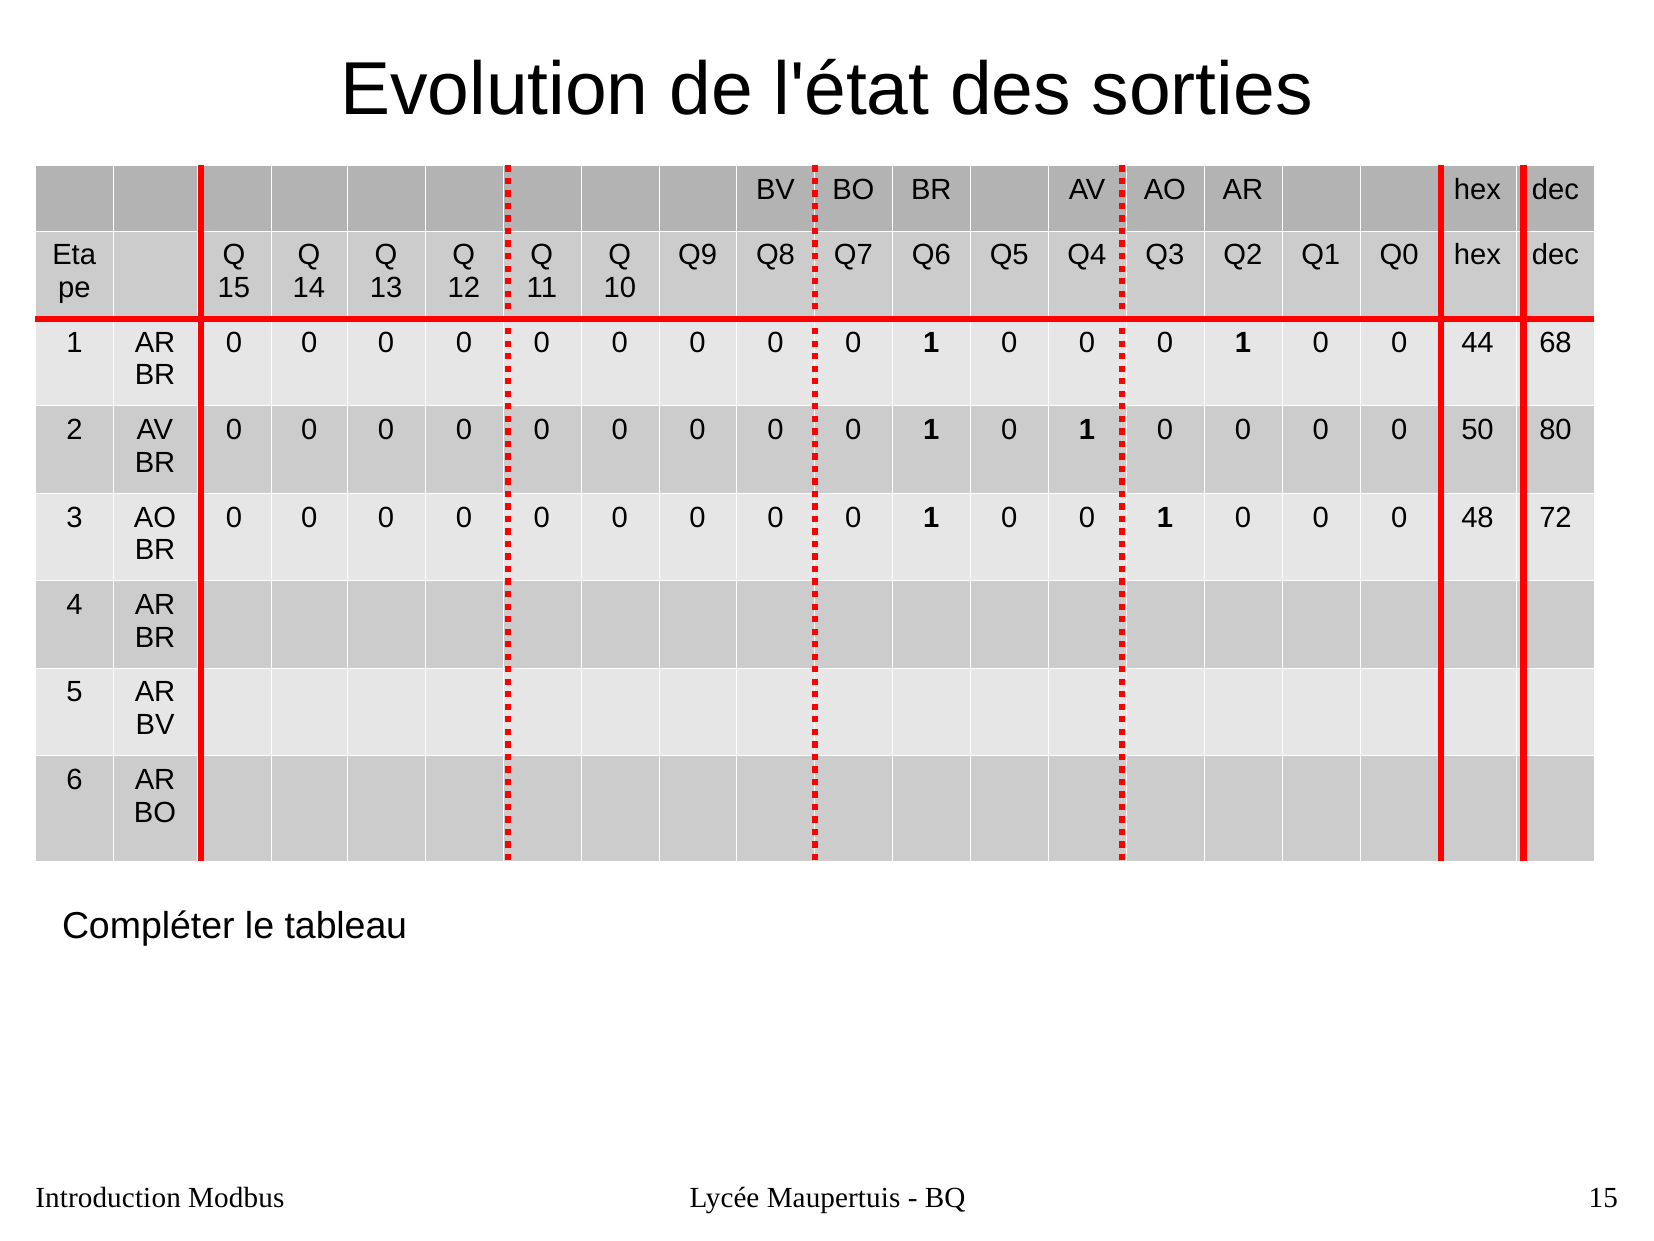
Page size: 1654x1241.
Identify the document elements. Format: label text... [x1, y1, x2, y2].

table_cell [660, 581, 736, 668]
table_cell 1 [1205, 322, 1282, 405]
table_cell 0 [815, 494, 892, 580]
table_cell 80 [1527, 406, 1594, 493]
table_cell 1 [893, 322, 970, 405]
table_cell 1 [1127, 494, 1204, 580]
table_cell 68 [1527, 322, 1594, 405]
table_cell [1049, 756, 1126, 861]
table_cell Q 12 [426, 232, 503, 316]
table_cell [1361, 581, 1438, 668]
table_cell Q9 [660, 232, 736, 316]
table_cell dec [1527, 232, 1594, 316]
table_cell [737, 581, 814, 668]
table_cell Q8 [737, 232, 814, 316]
table_cell 1 [36, 322, 113, 405]
table_cell [893, 581, 970, 668]
table_header [1283, 166, 1360, 231]
table_cell [660, 669, 736, 755]
table_cell 6 [36, 756, 113, 861]
table_cell [1527, 581, 1594, 668]
table_cell 0 [1049, 322, 1126, 405]
table_cell AV BR [114, 406, 197, 493]
table_cell 0 [1205, 494, 1282, 580]
table_cell 0 [204, 494, 271, 580]
table_cell Q4 [1049, 232, 1126, 316]
table_cell 0 [504, 322, 581, 405]
table_header [204, 166, 271, 231]
table_cell 0 [1127, 406, 1204, 493]
table_cell [1444, 756, 1516, 861]
table_cell Q2 [1205, 232, 1282, 316]
table_cell [893, 756, 970, 861]
table_cell Q7 [815, 232, 892, 316]
table_cell [737, 756, 814, 861]
table_cell [348, 581, 425, 668]
table_cell 0 [1049, 494, 1126, 580]
table_cell [426, 756, 503, 861]
table_cell 0 [348, 494, 425, 580]
table_cell Etape [36, 232, 113, 316]
table_cell 0 [504, 494, 581, 580]
table_cell [815, 756, 892, 861]
table_cell Q0 [1361, 232, 1438, 316]
table_cell 0 [660, 406, 736, 493]
table_cell [971, 756, 1048, 861]
table_cell hex [1444, 232, 1516, 316]
table_cell 0 [204, 322, 271, 405]
table_cell 0 [1361, 322, 1438, 405]
table_cell [1361, 756, 1438, 861]
table_cell [272, 669, 347, 755]
table_cell Q 14 [272, 232, 347, 316]
table_header BO [815, 166, 892, 231]
table_cell [1444, 669, 1516, 755]
table_cell [582, 756, 659, 861]
table_cell [1205, 581, 1282, 668]
table_cell 0 [815, 322, 892, 405]
table_cell 48 [1444, 494, 1516, 580]
table_header BV [737, 166, 814, 231]
table_header [504, 166, 581, 231]
table_cell [204, 669, 271, 755]
table_cell 44 [1444, 322, 1516, 405]
table_cell 0 [582, 494, 659, 580]
table_cell [272, 756, 347, 861]
table_cell 0 [971, 406, 1048, 493]
table_cell 0 [737, 406, 814, 493]
table_cell 0 [1361, 406, 1438, 493]
table_cell [348, 756, 425, 861]
text_box Compléter le tableau [47, 897, 1595, 955]
table_cell [1527, 669, 1594, 755]
table_header hex [1444, 166, 1516, 231]
table_cell 0 [426, 406, 503, 493]
table_cell 2 [36, 406, 113, 493]
table_header BR [893, 166, 970, 231]
table_cell [348, 669, 425, 755]
table_cell [660, 756, 736, 861]
table_cell 3 [36, 494, 113, 580]
table_cell 1 [893, 406, 970, 493]
table_cell 0 [272, 322, 347, 405]
table_cell 0 [737, 322, 814, 405]
table_header AV [1049, 166, 1126, 231]
table_cell 1 [893, 494, 970, 580]
table_cell [426, 669, 503, 755]
table_cell [204, 756, 271, 861]
table_header [114, 166, 197, 231]
table_cell 0 [1283, 406, 1360, 493]
table_cell [1205, 756, 1282, 861]
table_cell AR BR [114, 581, 197, 668]
table_cell 0 [504, 406, 581, 493]
table_cell 0 [971, 494, 1048, 580]
table_cell Q3 [1127, 232, 1204, 316]
table_cell Q6 [893, 232, 970, 316]
table_cell 0 [1127, 322, 1204, 405]
table_cell 0 [426, 322, 503, 405]
table_cell [204, 581, 271, 668]
table_header [1361, 166, 1438, 231]
table_cell 1 [1049, 406, 1126, 493]
table_cell 0 [971, 322, 1048, 405]
table_cell 0 [1361, 494, 1438, 580]
table_cell [1127, 669, 1204, 755]
table_cell AR BO [114, 756, 197, 861]
table_cell [815, 669, 892, 755]
table_cell 0 [660, 322, 736, 405]
table_cell [893, 669, 970, 755]
table_header [348, 166, 425, 231]
table_cell [1049, 581, 1126, 668]
table_cell [1049, 669, 1126, 755]
title Evolution de l'état des sorties [35, 35, 1619, 142]
table_cell [114, 232, 197, 316]
table_cell [1444, 581, 1516, 668]
table_cell [971, 581, 1048, 668]
table_cell [971, 669, 1048, 755]
table_cell [1127, 756, 1204, 861]
table_cell [1283, 669, 1360, 755]
table_cell [737, 669, 814, 755]
table_cell [1205, 669, 1282, 755]
table_cell Q 11 [504, 232, 581, 316]
table_cell 0 [737, 494, 814, 580]
table_cell Q 13 [348, 232, 425, 316]
table_cell Q5 [971, 232, 1048, 316]
table_cell 50 [1444, 406, 1516, 493]
table_cell Q 10 [582, 232, 659, 316]
table_cell 0 [272, 494, 347, 580]
table_header [36, 166, 113, 231]
table_cell 0 [348, 322, 425, 405]
table_cell 0 [815, 406, 892, 493]
table_cell [1527, 756, 1594, 861]
table_cell 0 [582, 406, 659, 493]
table_cell [1283, 756, 1360, 861]
table_cell AR BR [114, 322, 197, 405]
table_header [582, 166, 659, 231]
table_cell [504, 756, 581, 861]
table_cell [504, 669, 581, 755]
table_cell 0 [582, 322, 659, 405]
table_header [660, 166, 736, 231]
table_header dec [1527, 166, 1594, 231]
table_header [272, 166, 347, 231]
table_cell 72 [1527, 494, 1594, 580]
table_cell 0 [426, 494, 503, 580]
table_cell 0 [1283, 494, 1360, 580]
table_header [971, 166, 1048, 231]
table_cell [504, 581, 581, 668]
table_header AR [1205, 166, 1282, 231]
table_cell [272, 581, 347, 668]
table_cell 0 [660, 494, 736, 580]
table_cell [1283, 581, 1360, 668]
table_cell 4 [36, 581, 113, 668]
table_cell 0 [204, 406, 271, 493]
table_header AO [1127, 166, 1204, 231]
table_cell Q1 [1283, 232, 1360, 316]
table_cell 5 [36, 669, 113, 755]
table_cell AR BV [114, 669, 197, 755]
table_cell AO BR [114, 494, 197, 580]
table_cell [1361, 669, 1438, 755]
table_header [426, 166, 503, 231]
table_cell 0 [272, 406, 347, 493]
table_cell [815, 581, 892, 668]
table_cell 0 [348, 406, 425, 493]
table_cell 0 [1205, 406, 1282, 493]
table_cell [582, 669, 659, 755]
table_cell 0 [1283, 322, 1360, 405]
table_cell [1127, 581, 1204, 668]
table_cell [426, 581, 503, 668]
table_cell [582, 581, 659, 668]
table_cell Q 15 [204, 232, 271, 316]
